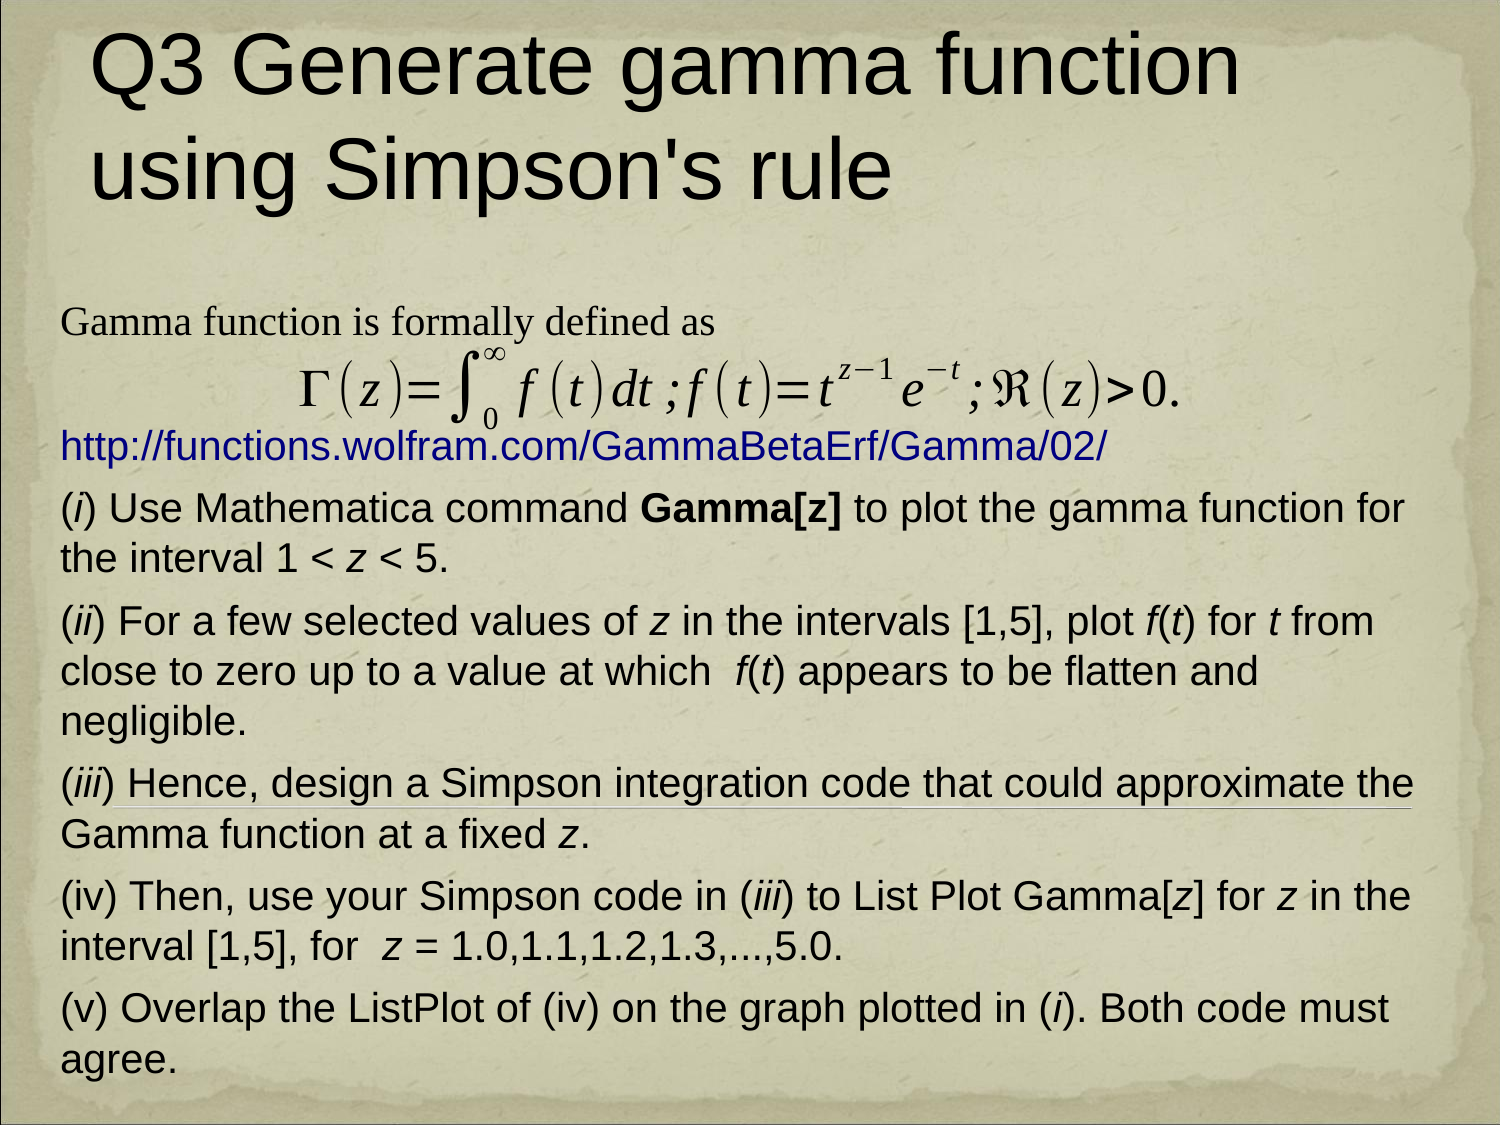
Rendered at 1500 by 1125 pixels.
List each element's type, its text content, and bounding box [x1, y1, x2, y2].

title Q3 Generate gamma function using Simpson's rule [75, 0, 1426, 225]
chart [285, 346, 1194, 436]
subtitle Gamma function is formally defined as http://functions.wolfram.com/GammaBetaErf/Gamma/02/ (i) Use Mathematica command Gamma[z] to plot the gamma function for the interval 1 < z < 5. (ii) For a few selected values of z in the intervals [1,5], plot f(t) for t from close to zero up to a value at which f(t) appears to be flatten and negligible. (iii) Hence, design a Simpson integration code that could approximate the Gamma function at a fixed z. (iv) Then, use your Simpson code in (iii) to List Plot Gamma[z] for z in the interval [1,5], for z = 1.0,1.1,1.2,1.3,...,5.0. (v) Overlap the ListPlot of (iv) on the graph plotted in (i). Both code must agree. [60, 229, 1426, 1125]
picture [0, 0, 1500, 1125]
